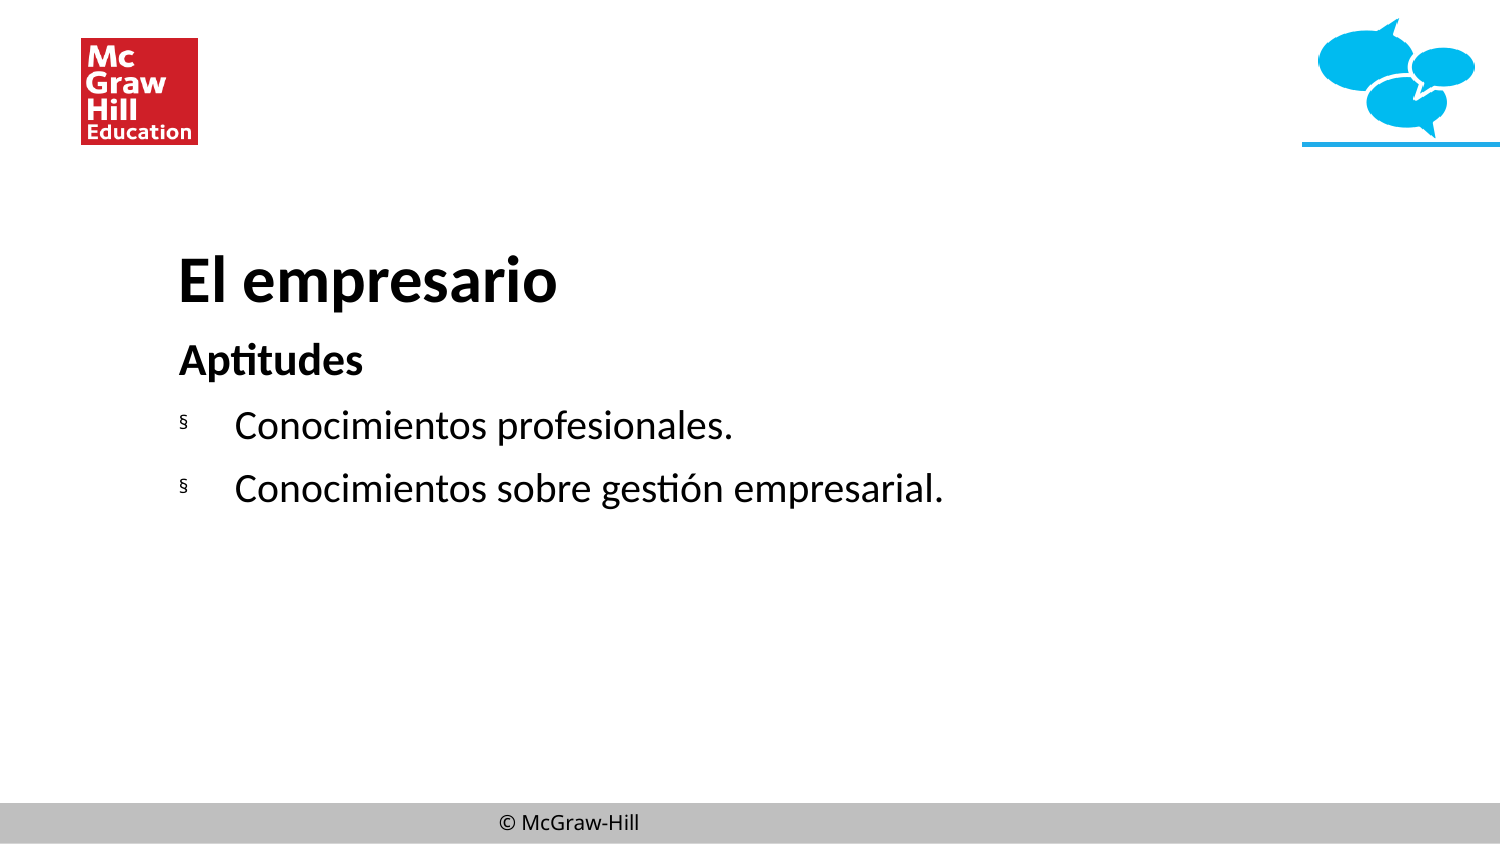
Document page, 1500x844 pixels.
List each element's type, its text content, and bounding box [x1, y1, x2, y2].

picture [81, 38, 198, 145]
text_box El empresario Aptitudes Conocimientos profesionales. Conocimientos sobre gestión empresarial. [164, 228, 1007, 550]
picture [1285, 12, 1475, 139]
